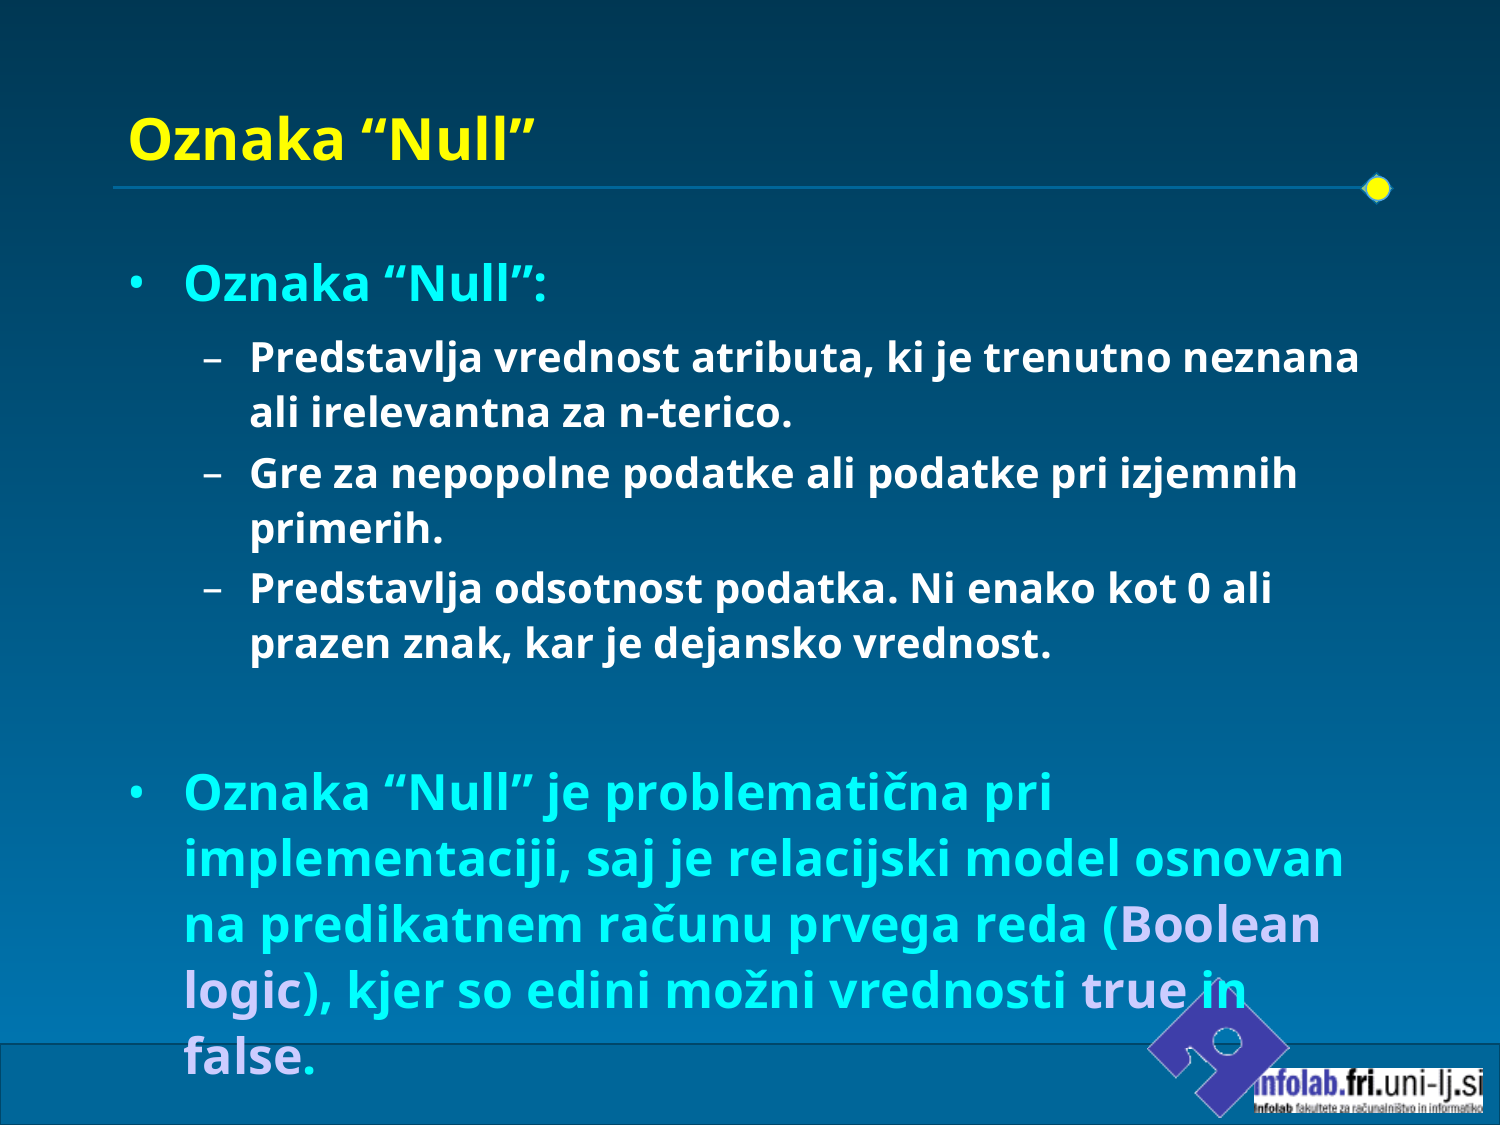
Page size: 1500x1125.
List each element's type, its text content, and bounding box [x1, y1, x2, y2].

picture [1149, 1041, 1482, 1117]
list Oznaka “Null”: Predstavlja vrednost atributa, ki je trenutno neznana ali irelevantna za n-terico. Gre za nepopolne podatke ali podatke pri izjemnih primerih. Predstavlja odsotnost podatka. Ni enako kot 0 ali prazen znak, kar je dejansko vrednost. Oznaka “Null” je problematična pri implementaciji, saj je relacijski model osnovan na predikatnem računu prvega reda (Boolean logic), kjer so edini možni vrednosti true in false. [112, 237, 1388, 1041]
title Oznaka “Null” [112, 94, 1388, 181]
